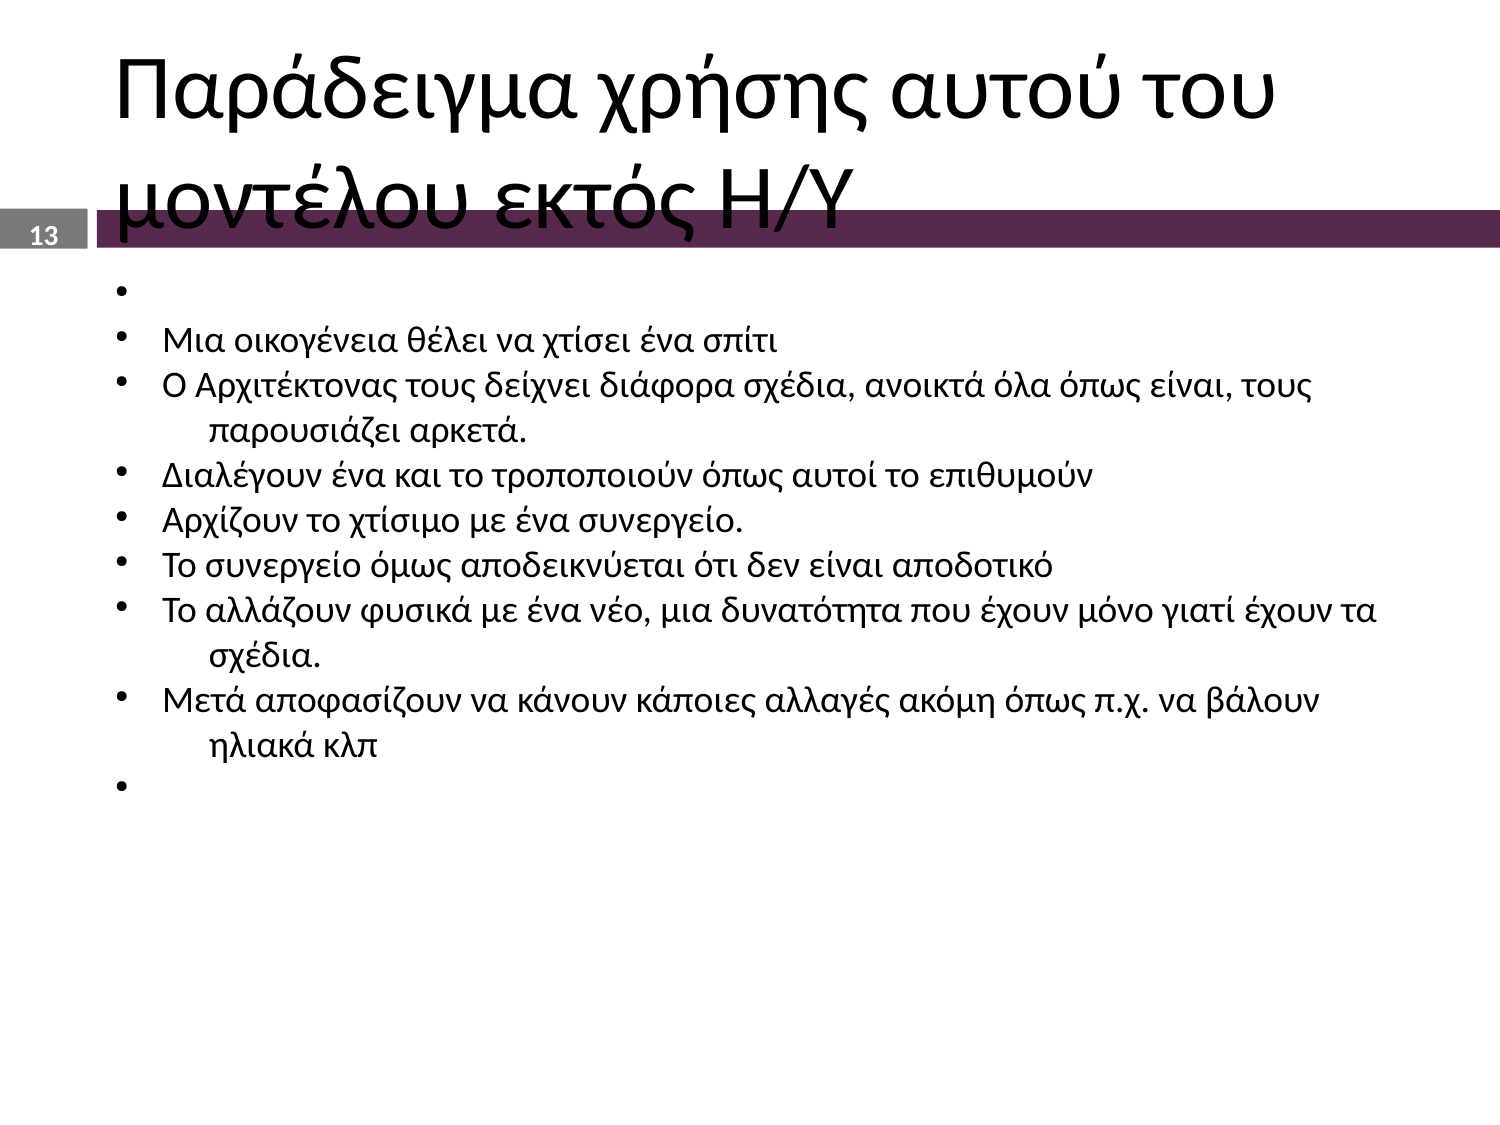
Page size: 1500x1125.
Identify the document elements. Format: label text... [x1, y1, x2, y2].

list Μια οικογένεια θέλει να χτίσει ένα σπίτι Ο Αρχιτέκτονας τους δείχνει διάφορα σχέδια, ανοικτά όλα όπως είναι, τους παρουσιάζει αρκετά. Διαλέγουν ένα και το τροποποιούν όπως αυτοί το επιθυμούν Αρχίζουν το χτίσιμο με ένα συνεργείο. Το συνεργείο όμως αποδεικνύεται ότι δεν είναι αποδοτικό Το αλλάζουν φυσικά με ένα νέο, μια δυνατότητα που έχουν μόνο γιατί έχουν τα σχέδια. Μετά αποφασίζουν να κάνουν κάποιες αλλαγές ακόμη όπως π.χ. να βάλουν ηλιακά κλπ [100, 262, 1438, 1000]
text_box [0, 208, 88, 249]
title Παράδειγμα χρήσης αυτού του μοντέλου εκτός Η/Υ [100, 19, 1438, 182]
